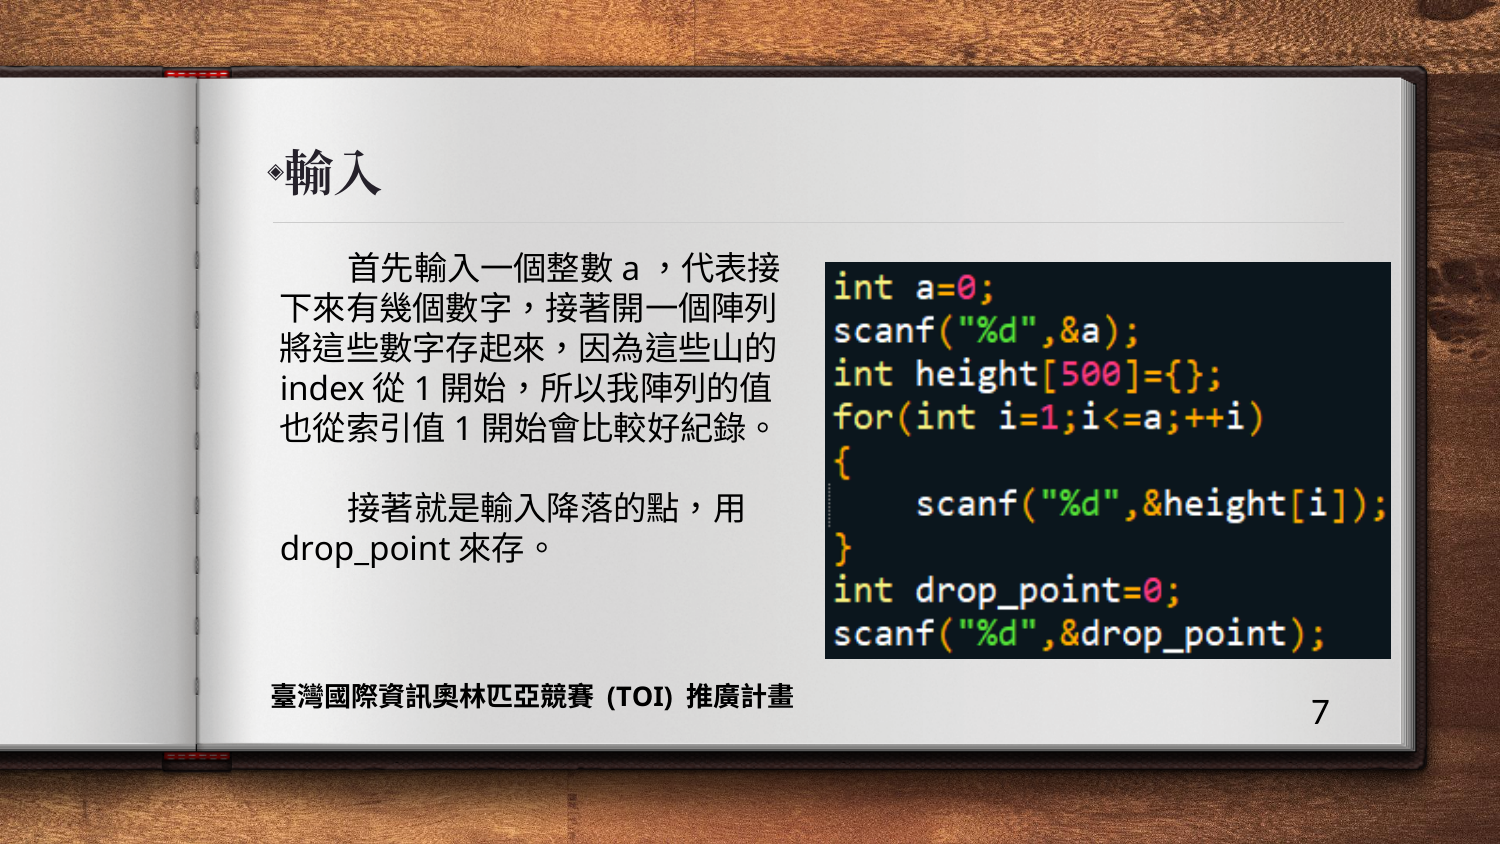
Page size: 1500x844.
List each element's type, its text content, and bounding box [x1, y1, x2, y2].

text_box [1295, 672, 1386, 737]
text_box 首先輸入一個整數a，代表接下來有幾個數字，接著開一個陣列將這些數字存起來，因為這些山的index從1開始，所以我陣列的值也從索引值1開始會比較好紀錄。 接著就是輸入降落的點，用drop_point來存。 [264, 239, 807, 579]
picture [825, 263, 1391, 659]
list 輸入 [252, 126, 1194, 216]
